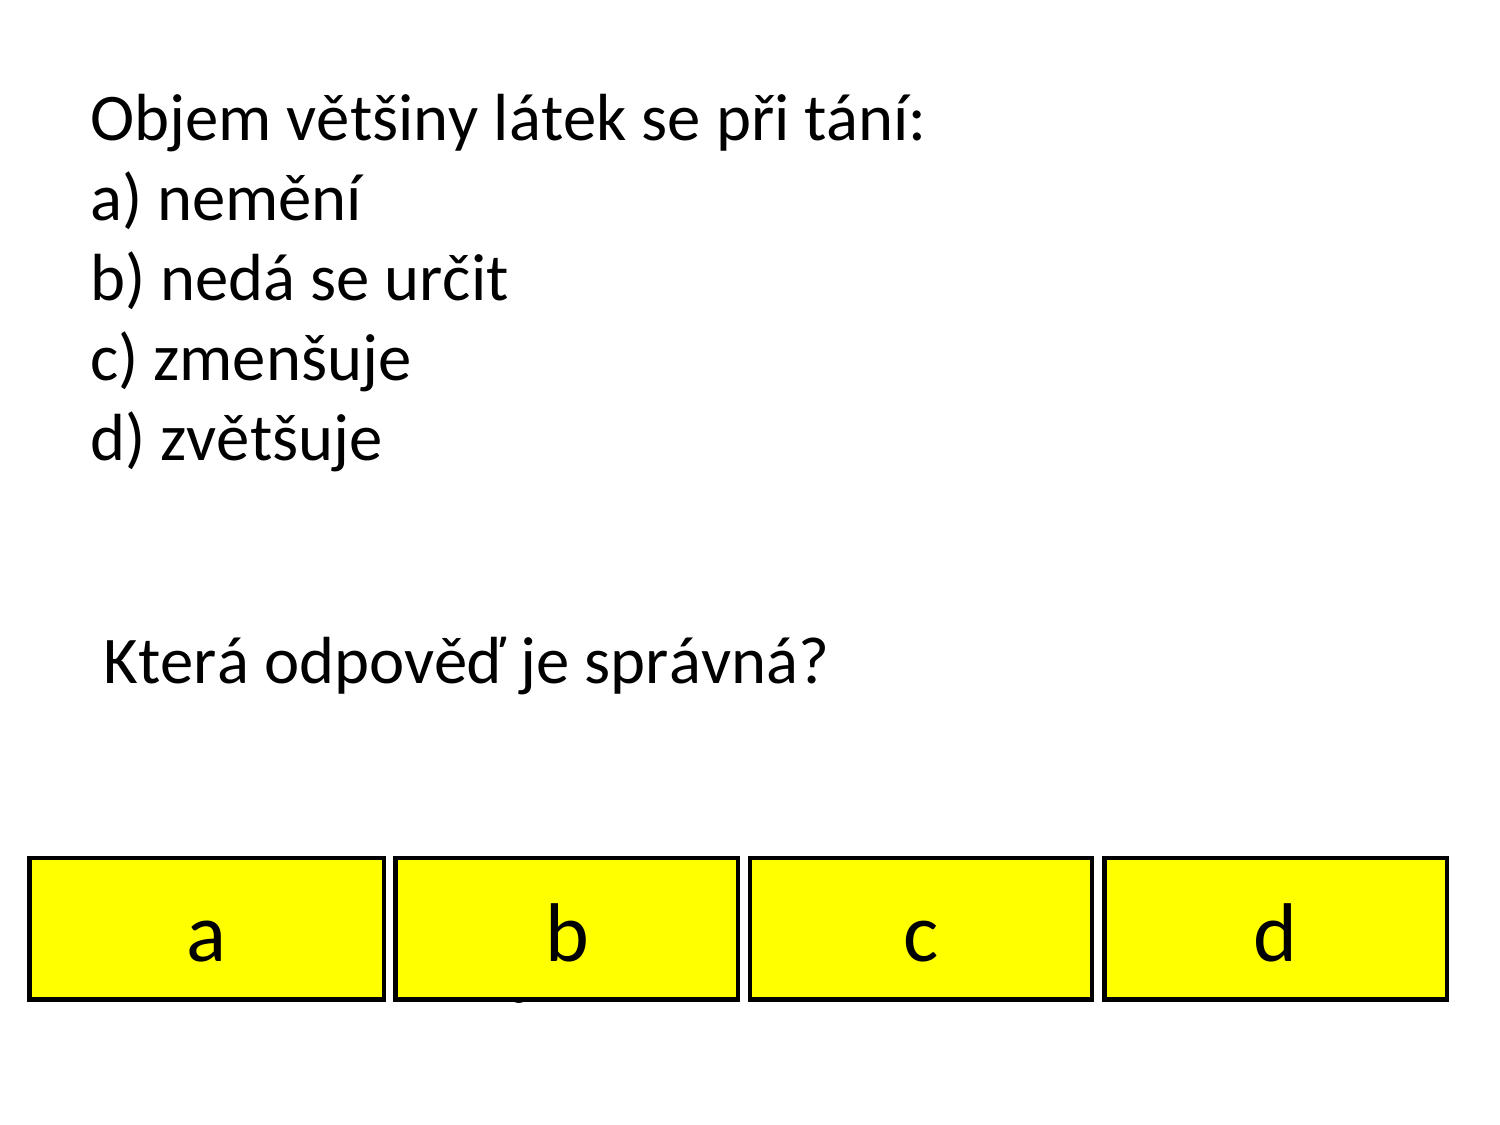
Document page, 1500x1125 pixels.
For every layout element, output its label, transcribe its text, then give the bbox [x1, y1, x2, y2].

text_box a [29, 857, 384, 1000]
text_box Která odpověď je správná? [88, 609, 845, 706]
text_box c [749, 857, 1093, 1000]
text_box Objem většiny látek se při tání: nemění nedá se určit zmenšuje zvětšuje [75, 66, 943, 482]
text_box b [395, 857, 739, 1000]
text_box d [1104, 857, 1447, 1000]
